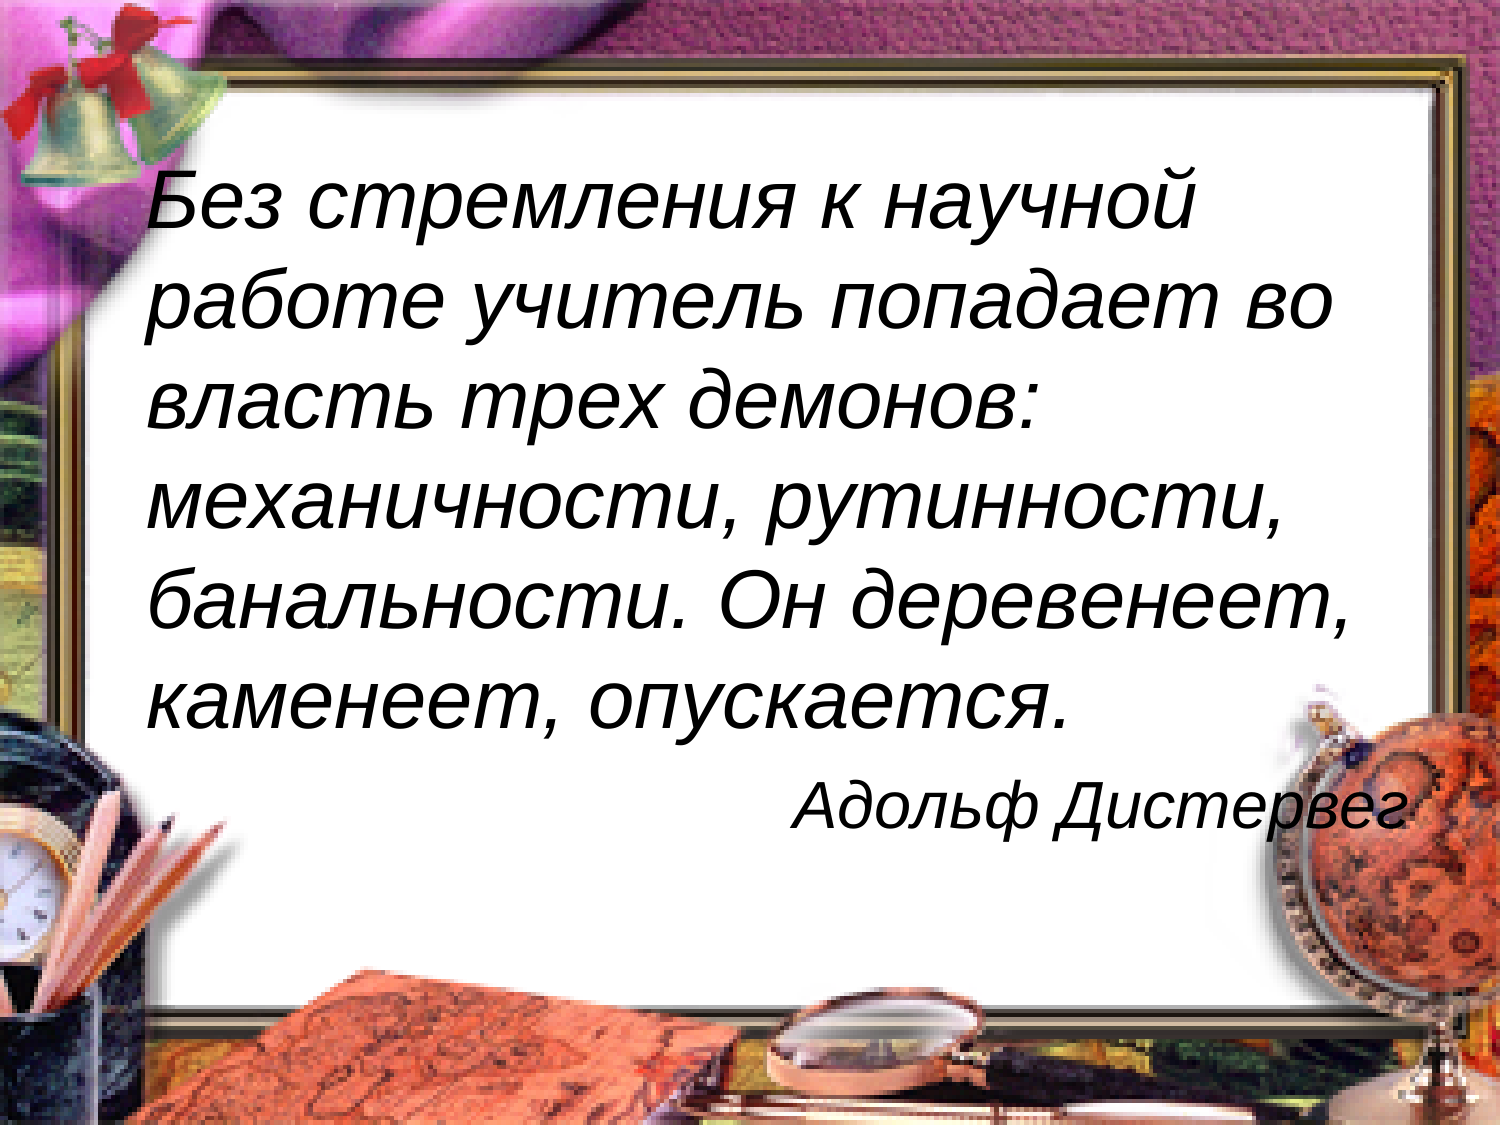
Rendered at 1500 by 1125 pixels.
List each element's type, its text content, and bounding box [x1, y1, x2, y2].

text_box Без стремления к научной работе учитель попадает во власть трех демонов: механичности, рутинности, банальности. Он деревенеет, каменеет, опускается. Адольф Дистервег [75, 137, 1426, 946]
picture [0, 0, 1500, 1125]
